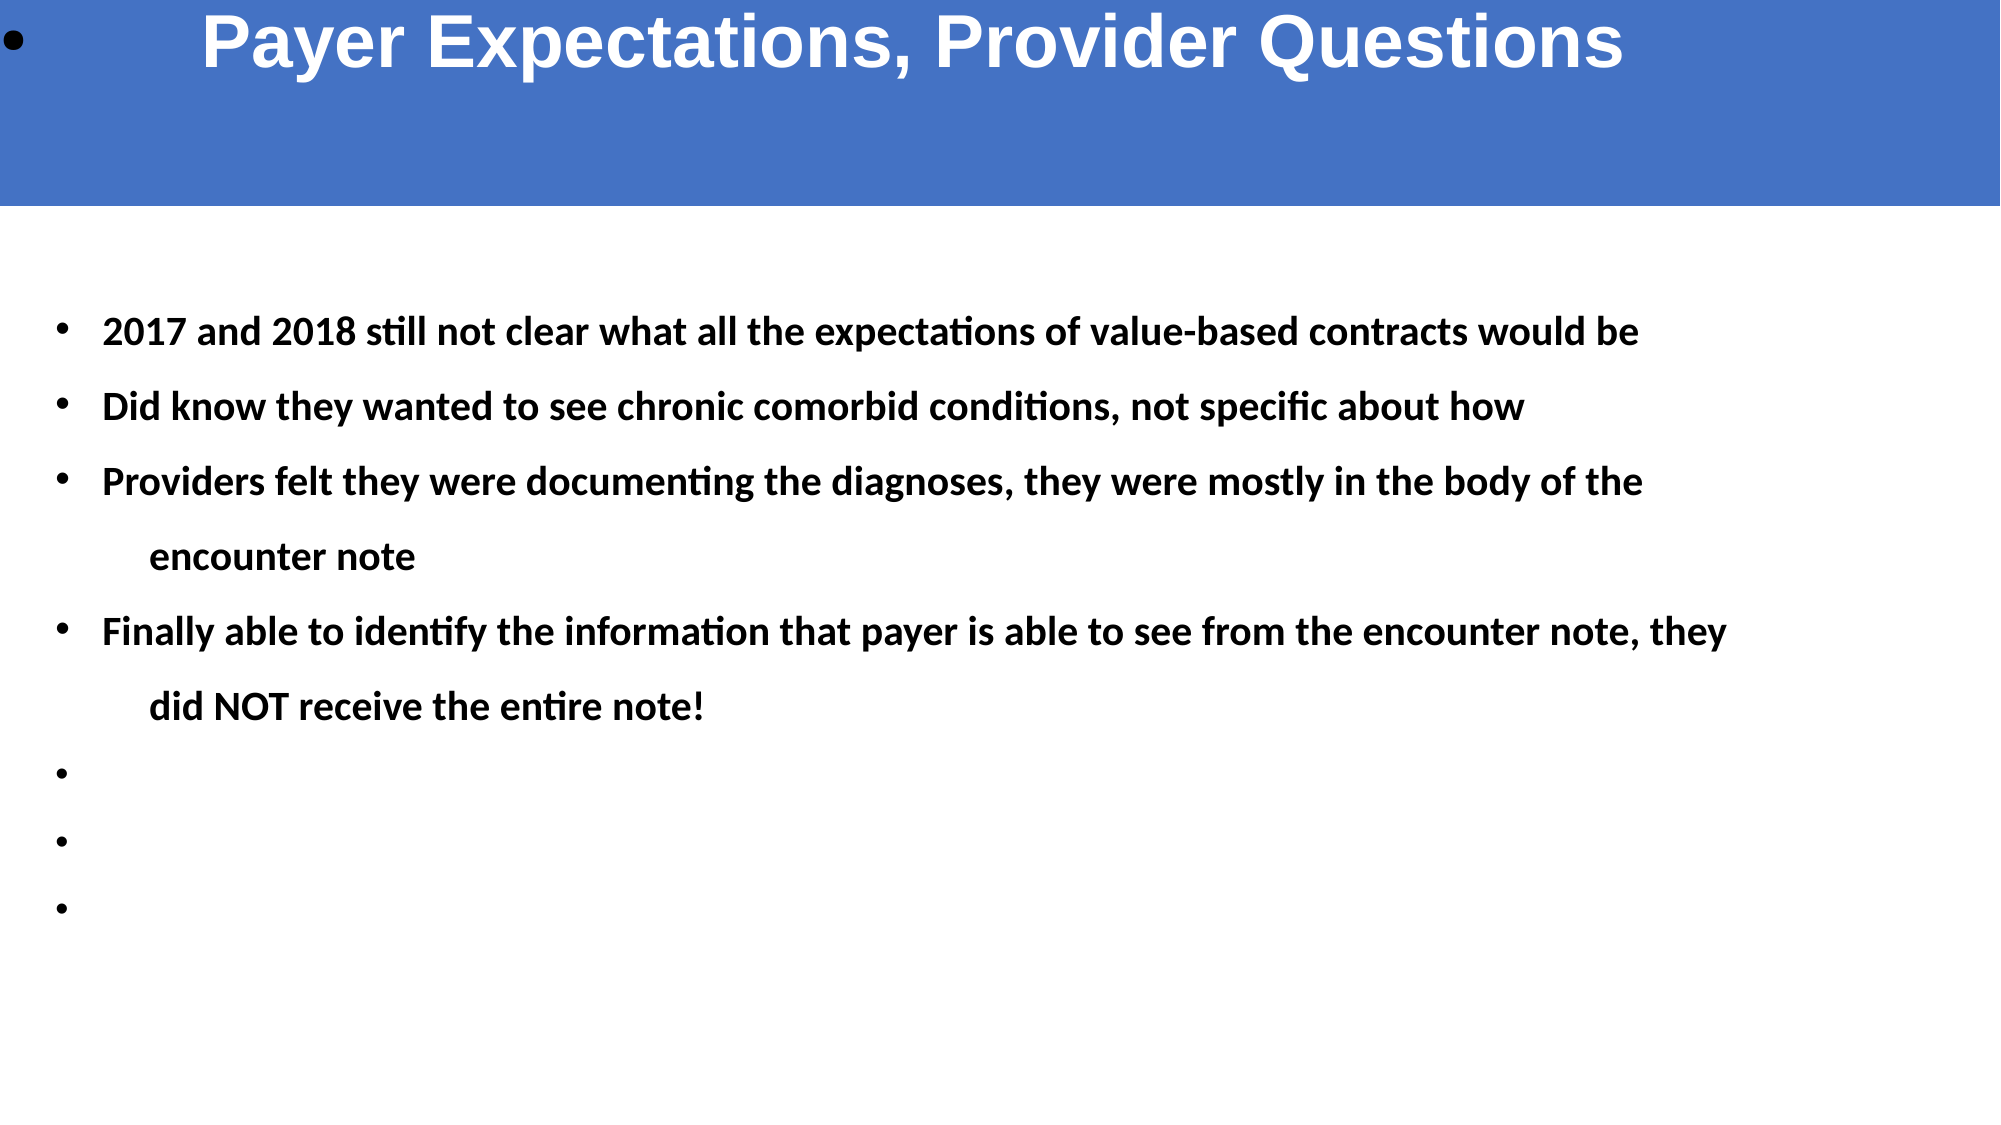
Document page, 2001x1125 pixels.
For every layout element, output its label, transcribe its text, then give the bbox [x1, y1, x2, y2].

table_header Payer Expectations, Provider Questions [0, 0, 2000, 206]
text_box 2017 and 2018 still not clear what all the expectations of value-based contracts would be Did know they wanted to see chronic comorbid conditions, not specific about how Providers felt they were documenting the diagnoses, they were mostly in the body of the encounter note Finally able to identify the information that payer is able to see from the encounter note, they did NOT receive the entire note! [40, 271, 1809, 939]
